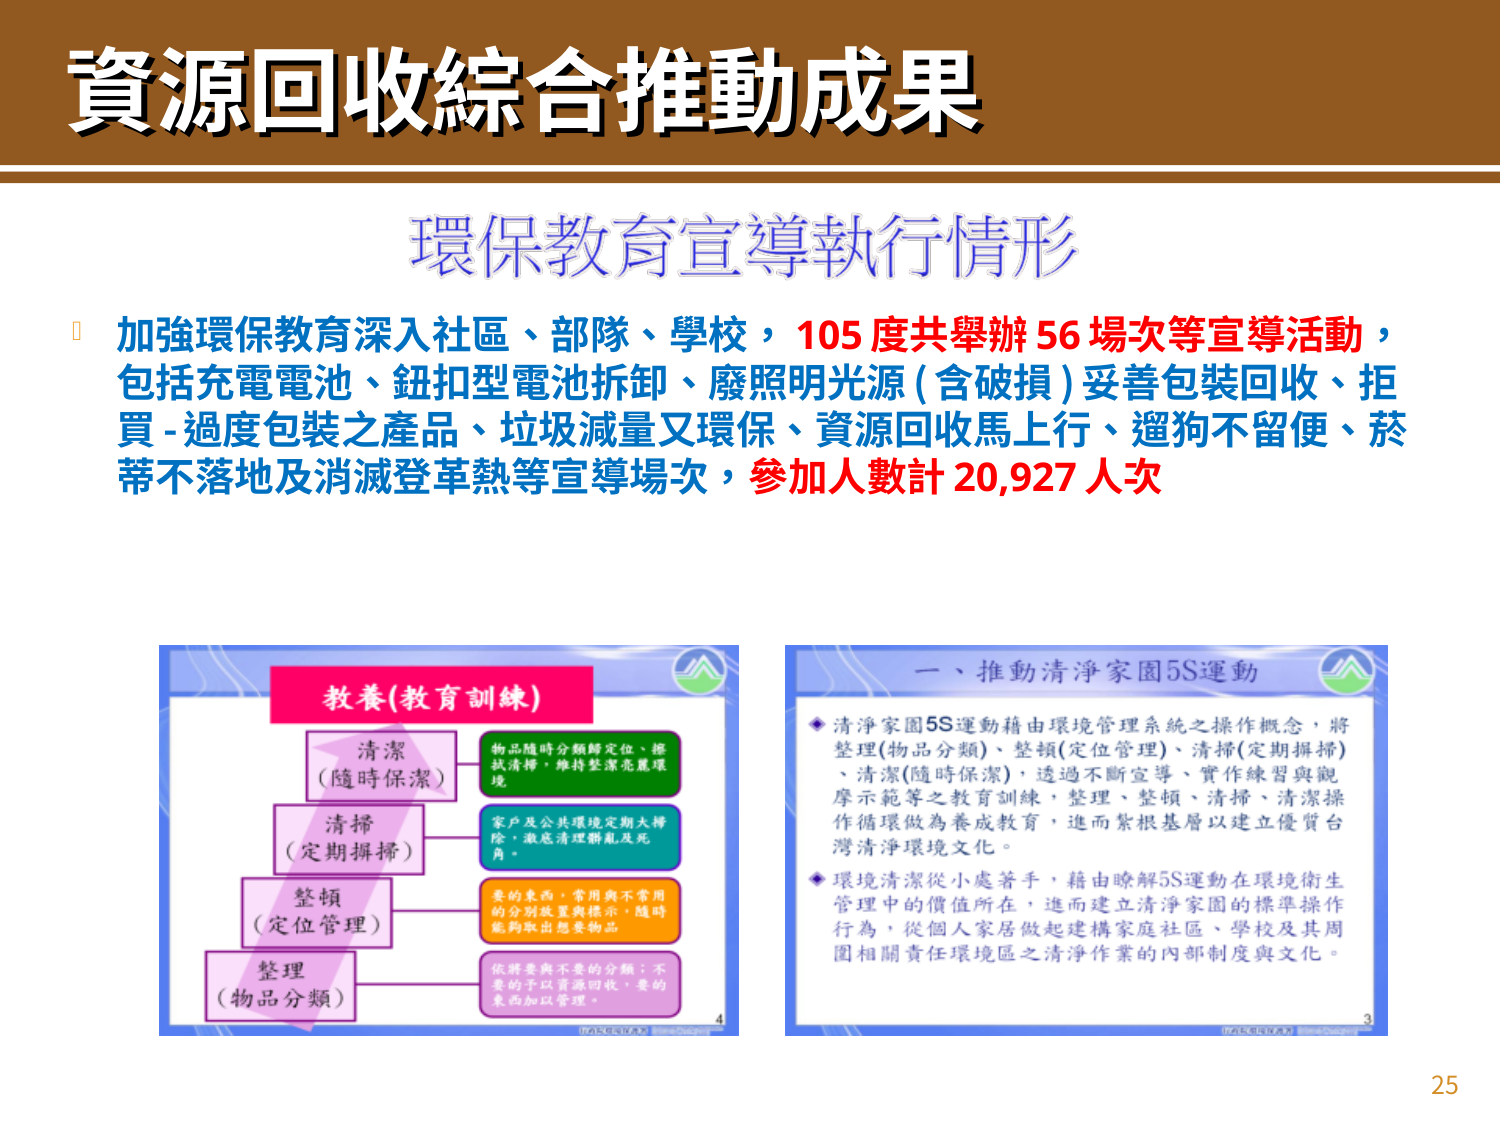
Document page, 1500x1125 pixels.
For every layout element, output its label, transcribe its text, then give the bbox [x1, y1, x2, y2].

picture [785, 645, 1388, 1036]
picture [26, 194, 1460, 291]
title 資源回收綜合推動成果 [50, 19, 1476, 157]
text_box <編號> [1350, 1061, 1475, 1103]
picture [159, 645, 739, 1036]
text_box 加強環保教育深入社區、部隊、學校，105度共舉辦56場次等宣導活動，包括充電電池、鈕扣型電池拆卸、廢照明光源(含破損)妥善包裝回收、拒買-過度包裝之產品、垃圾減量又環保、資源回收馬上行、遛狗不留便、菸蒂不落地及消滅登革熱等宣導場次，參加人數計20,927人次 [57, 302, 1447, 539]
